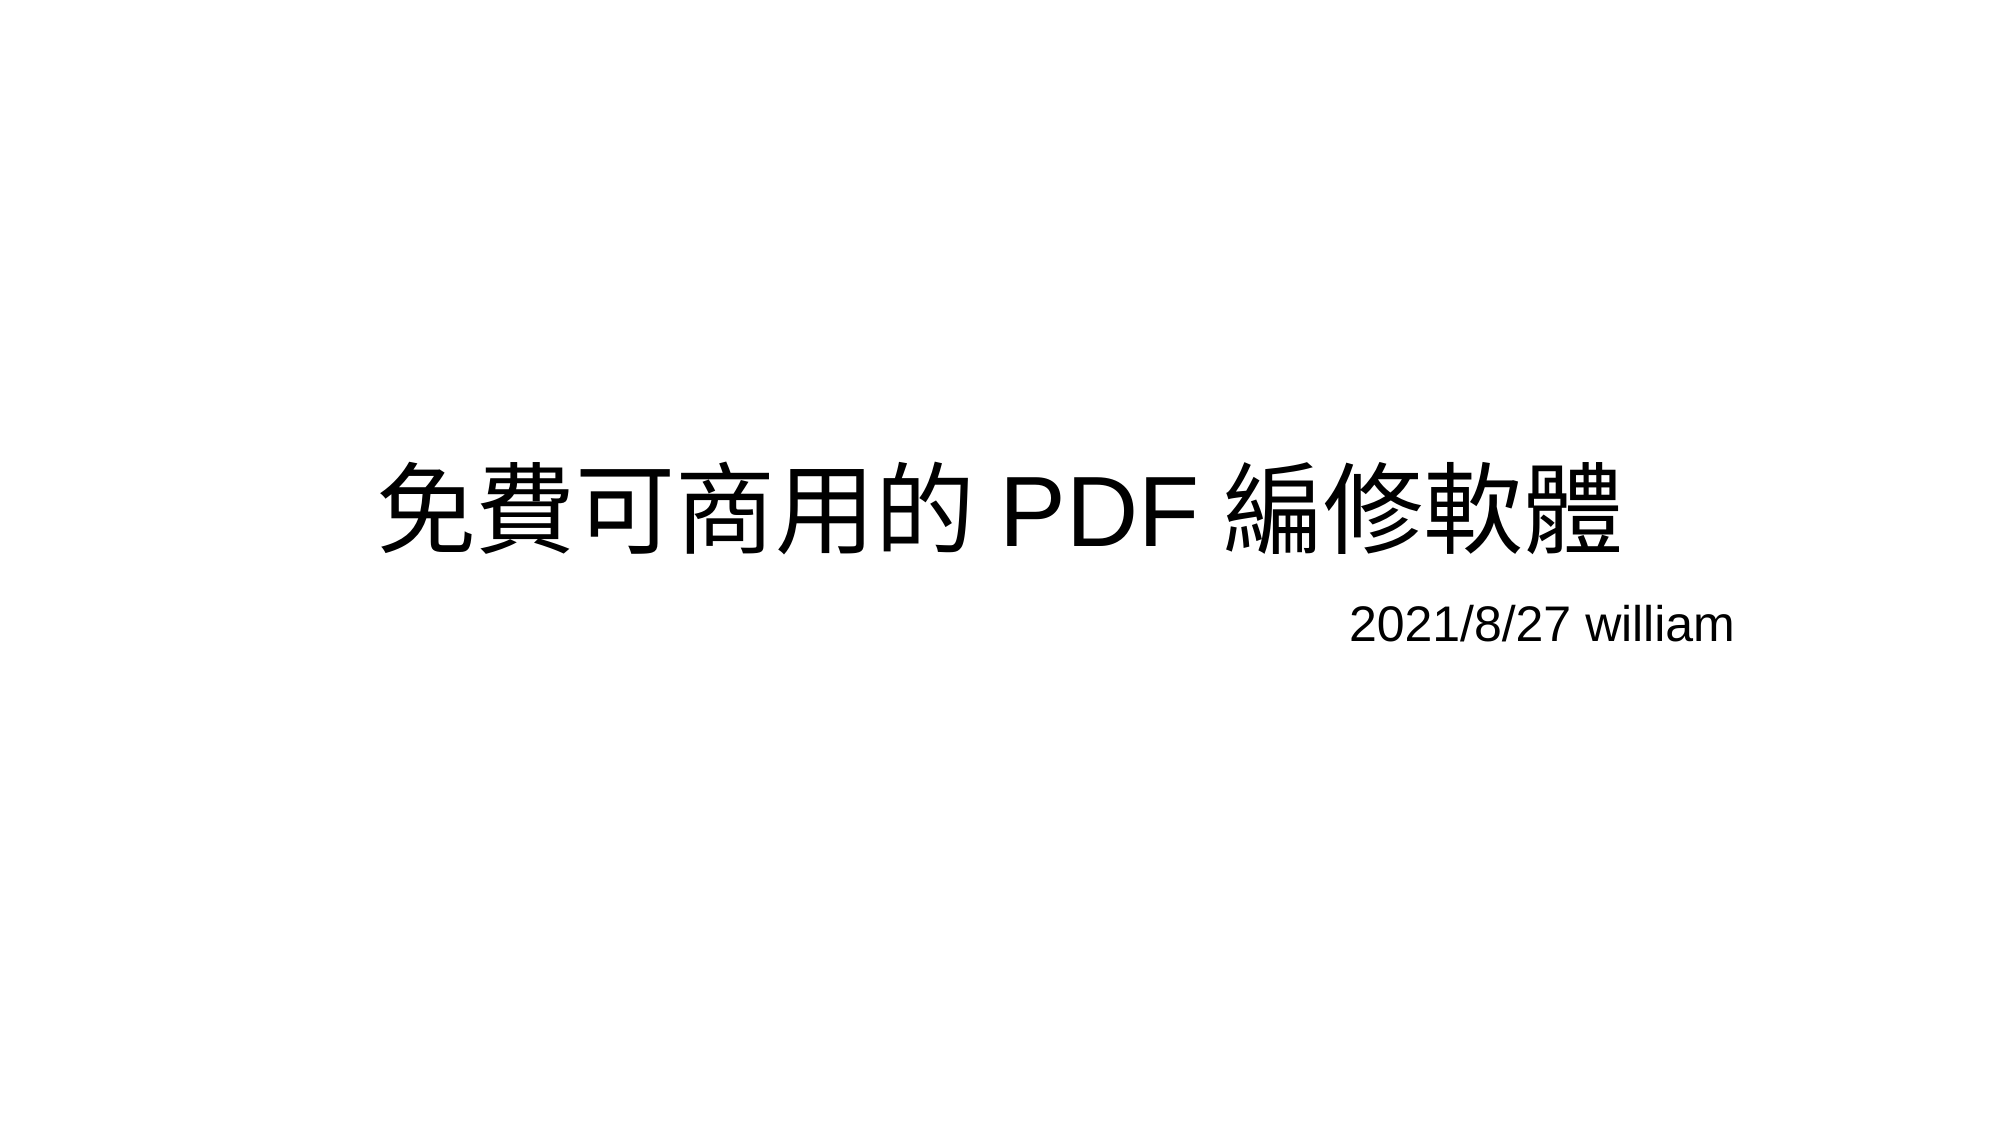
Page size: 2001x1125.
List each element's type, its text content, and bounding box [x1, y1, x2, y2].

subtitle 2021/8/27 william [249, 590, 1750, 863]
title 免費可商用的PDF編修軟體 [249, 184, 1750, 576]
